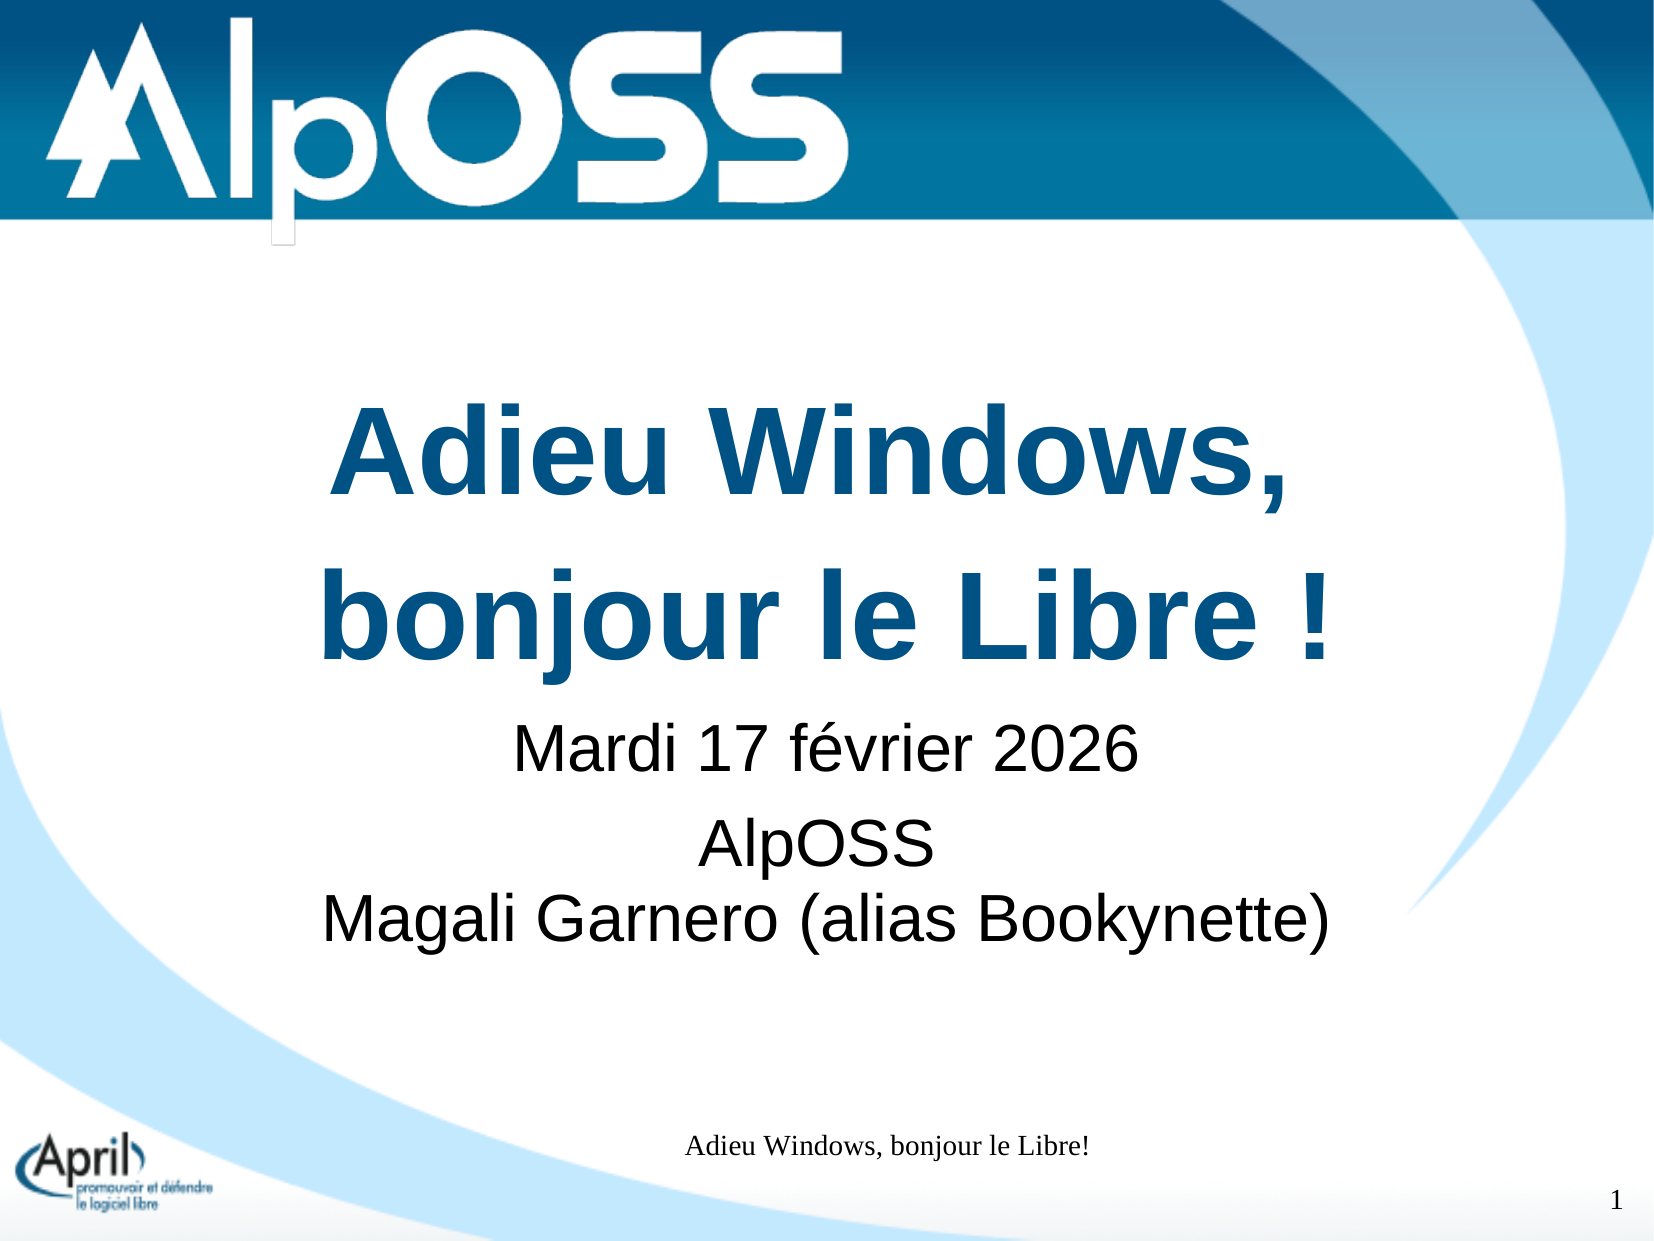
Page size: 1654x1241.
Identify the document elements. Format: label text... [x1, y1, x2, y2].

picture [0, 0, 1654, 1241]
subtitle Adieu Windows, bonjour le Libre ! Mardi 17 février 2026 AlpOSS Magali Garnero (alias Bookynette) [82, 266, 1571, 1071]
